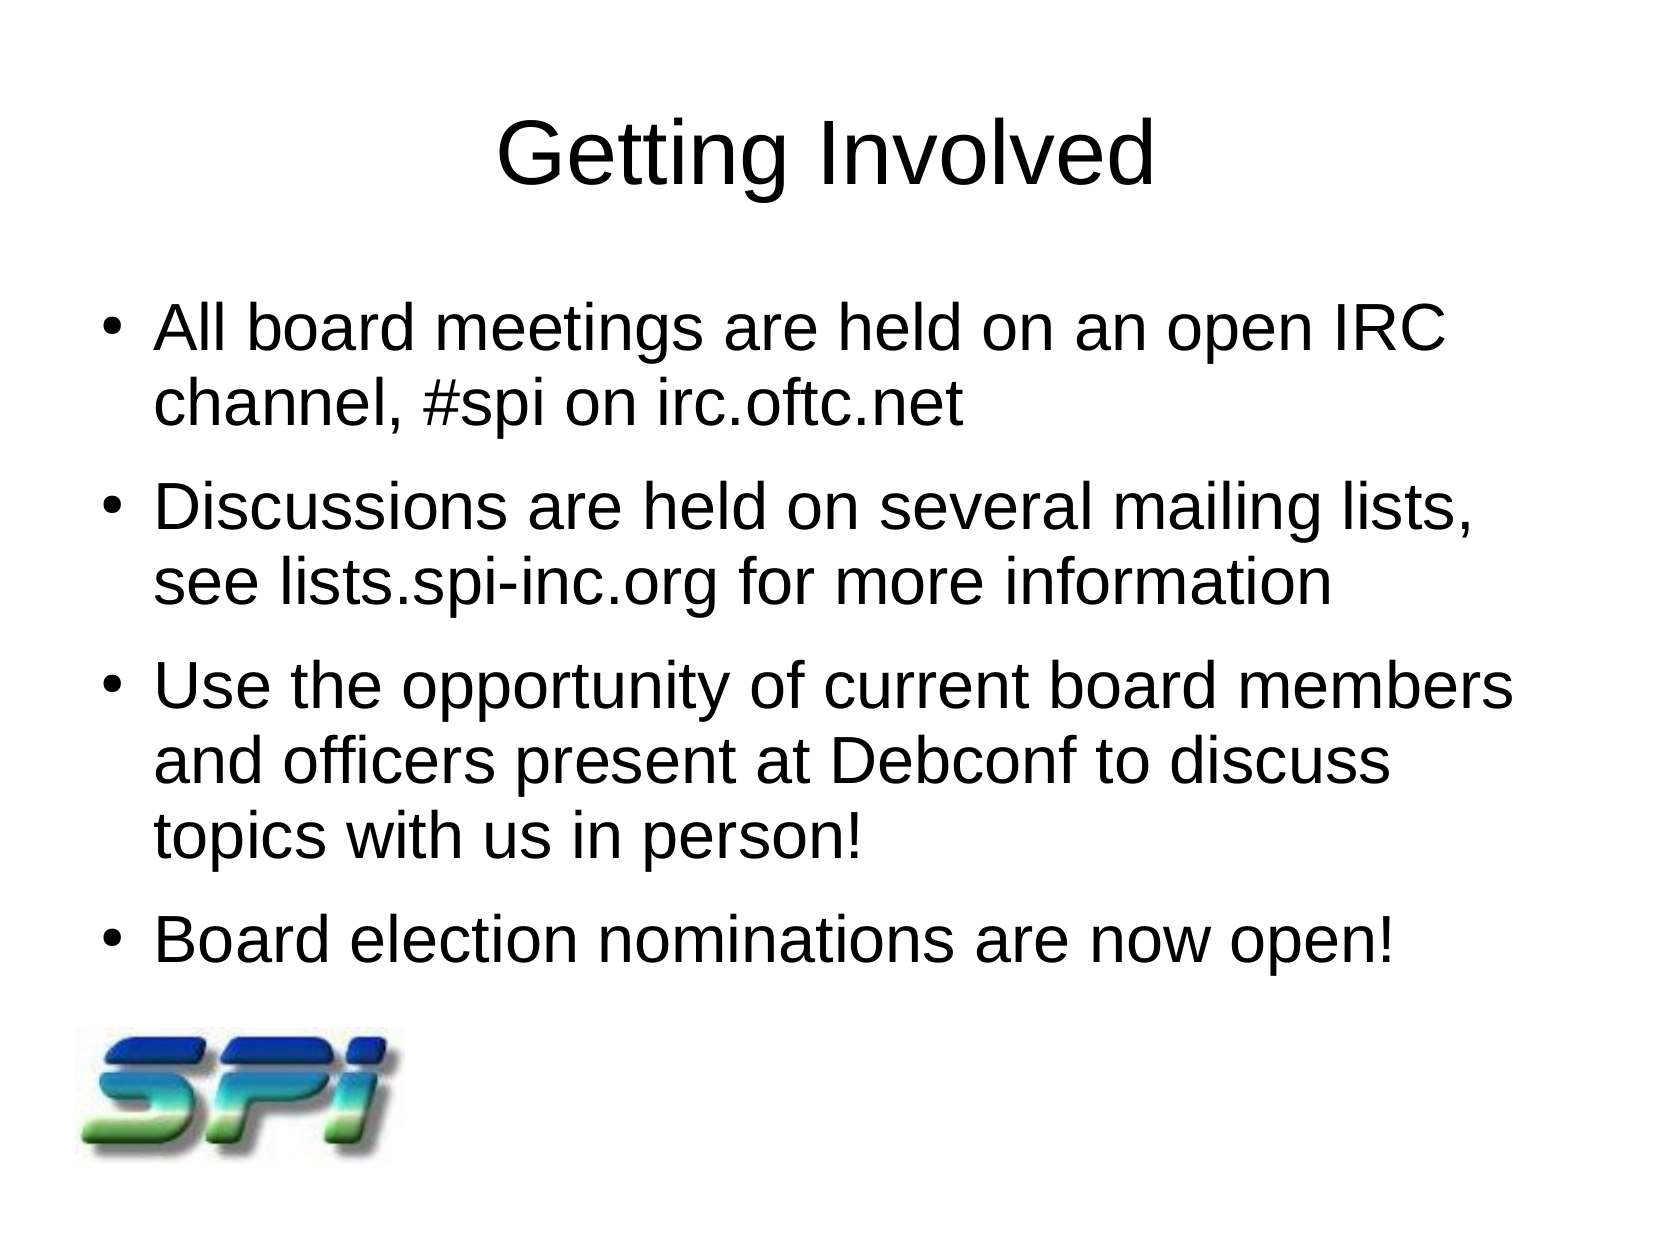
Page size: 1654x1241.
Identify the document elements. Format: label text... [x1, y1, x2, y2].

list All board meetings are held on an open IRC channel, #spi on irc.oftc.net Discussions are held on several mailing lists, see lists.spi-inc.org for more information Use the opportunity of current board members and officers present at Debconf to discuss topics with us in person! Board election nominations are now open! [82, 290, 1571, 1094]
picture [75, 1027, 405, 1163]
title Getting Involved [82, 56, 1571, 250]
